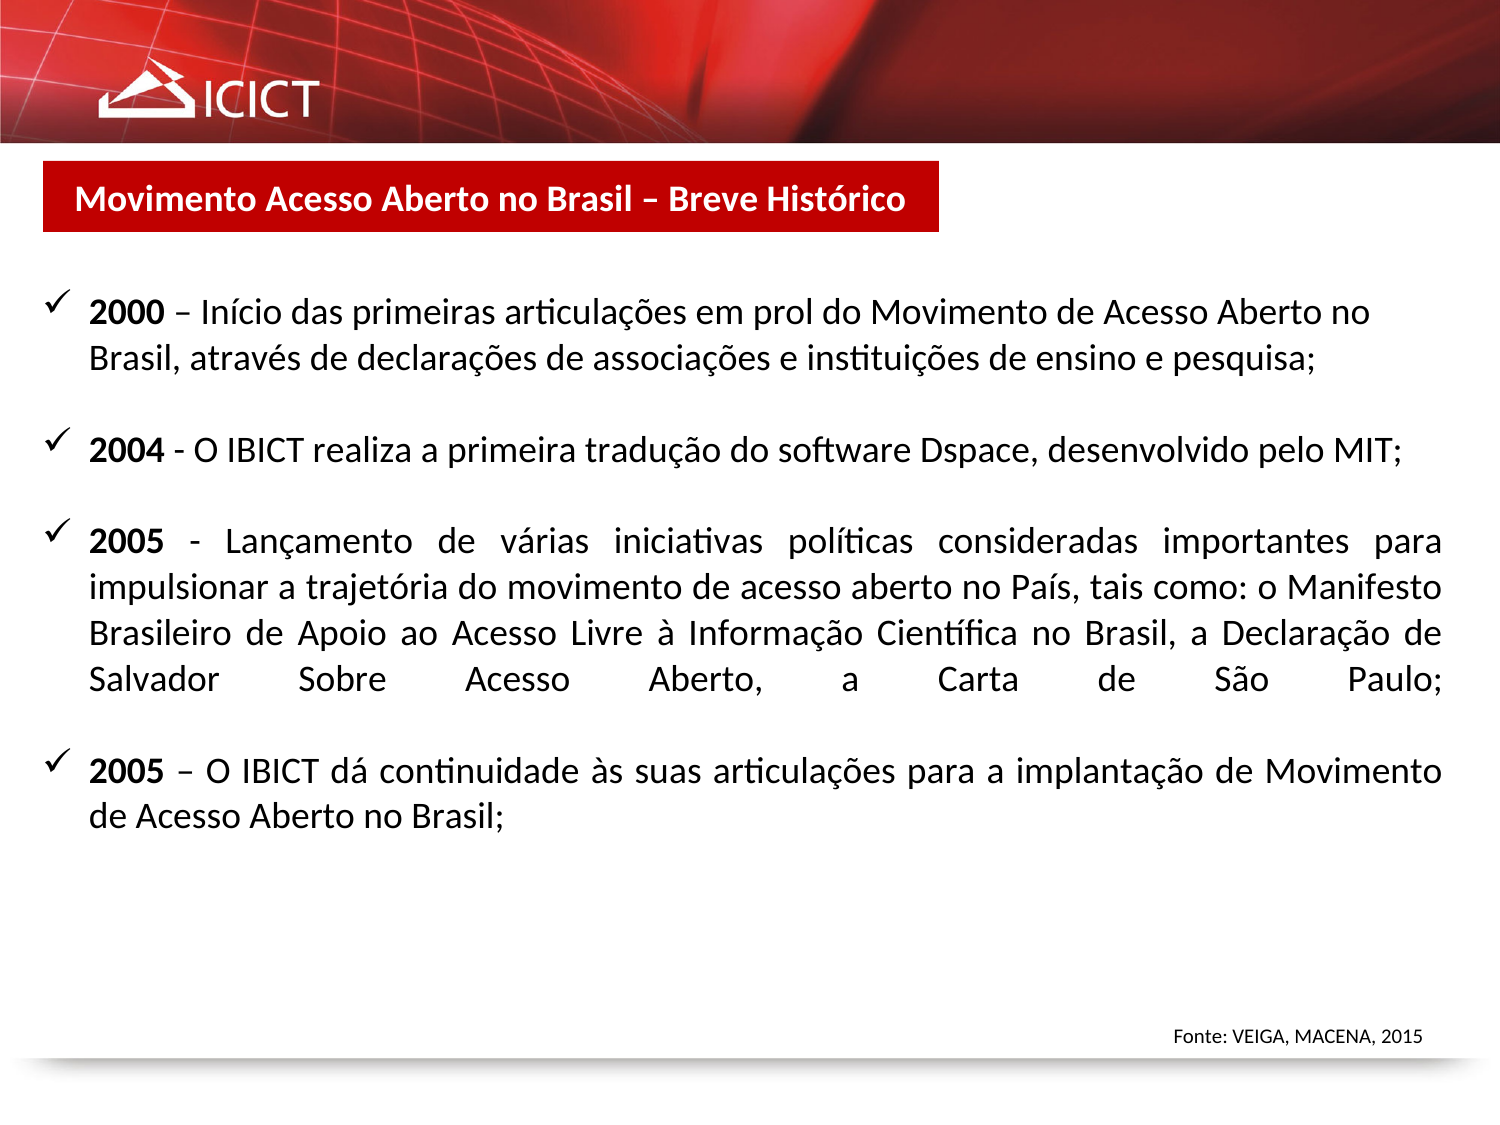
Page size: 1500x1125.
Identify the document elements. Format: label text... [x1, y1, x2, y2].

text_box Fonte: VEIGA, MACENA, 2015 [1158, 1014, 1478, 1056]
text_box 2000 – Início das primeiras articulações em prol do Movimento de Acesso Aberto no Brasil, através de declarações de associações e instituições de ensino e pesquisa; 2004 - O IBICT realiza a primeira tradução do software Dspace, desenvolvido pelo MIT; 2005 - Lançamento de várias iniciativas políticas consideradas importantes para impulsionar a trajetória do movimento de acesso aberto no País, tais como: o Manifesto Brasileiro de Apoio ao Acesso Livre à Informação Científica no Brasil, a Declaração de Salvador Sobre Acesso Aberto, a Carta de São Paulo; 2005 – O IBICT dá continuidade às suas articulações para a implantação de Movimento de Acesso Aberto no Brasil; [27, 278, 1459, 845]
text_box Movimento Acesso Aberto no Brasil – Breve Histórico [43, 160, 939, 232]
picture [0, 0, 1500, 1125]
